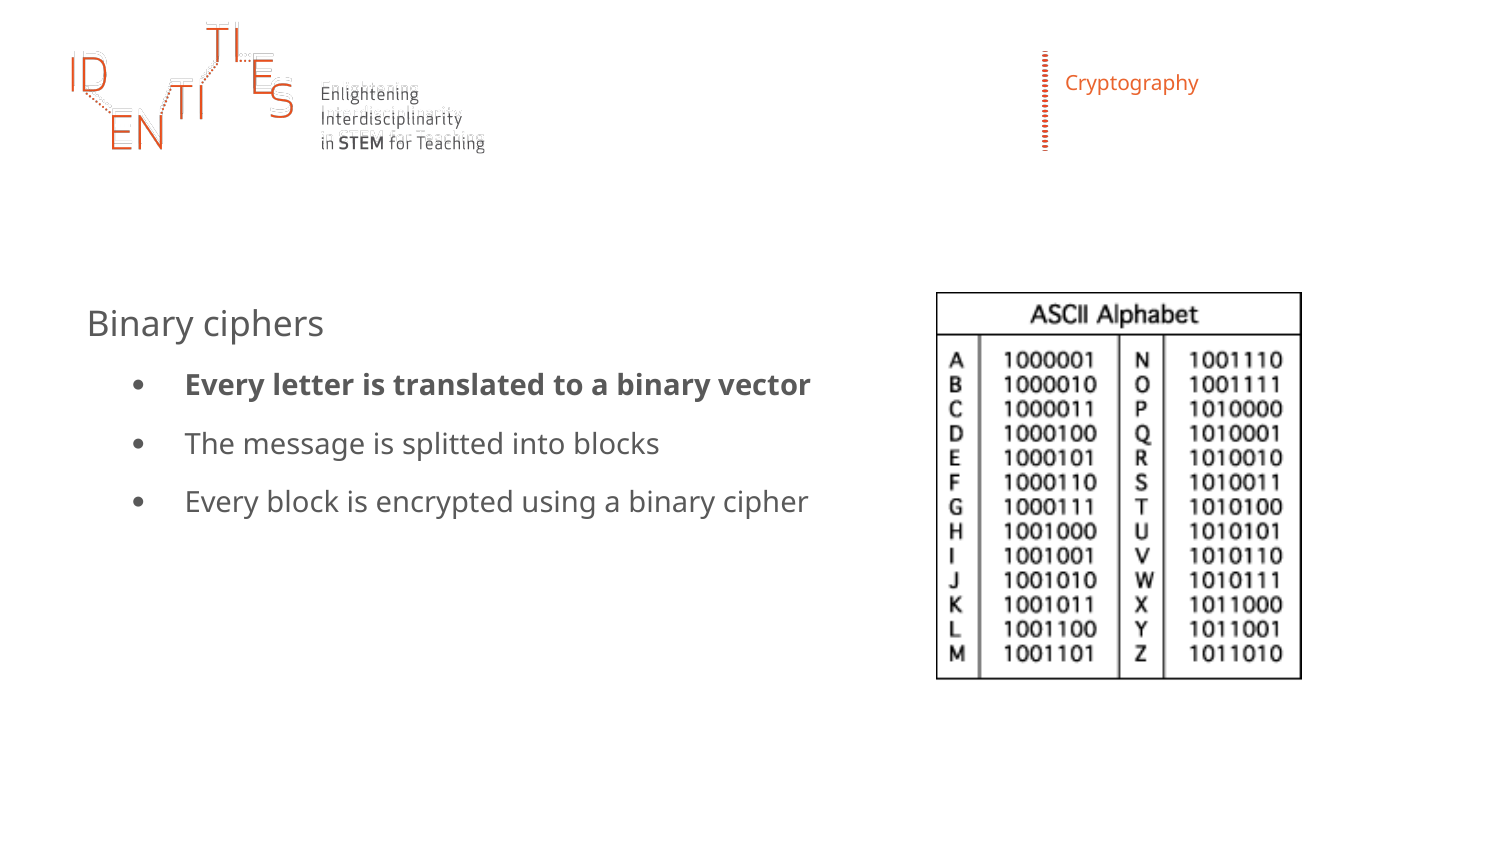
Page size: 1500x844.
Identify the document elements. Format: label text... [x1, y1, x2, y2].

picture [71, 18, 485, 157]
picture [1042, 51, 1051, 151]
text_box Binary ciphers Every letter is translated to a binary vector The message is splitted into blocks Every block is encrypted using a binary cipher [71, 264, 1396, 816]
text_box Cryptography [1050, 61, 1472, 168]
picture [936, 292, 1302, 691]
